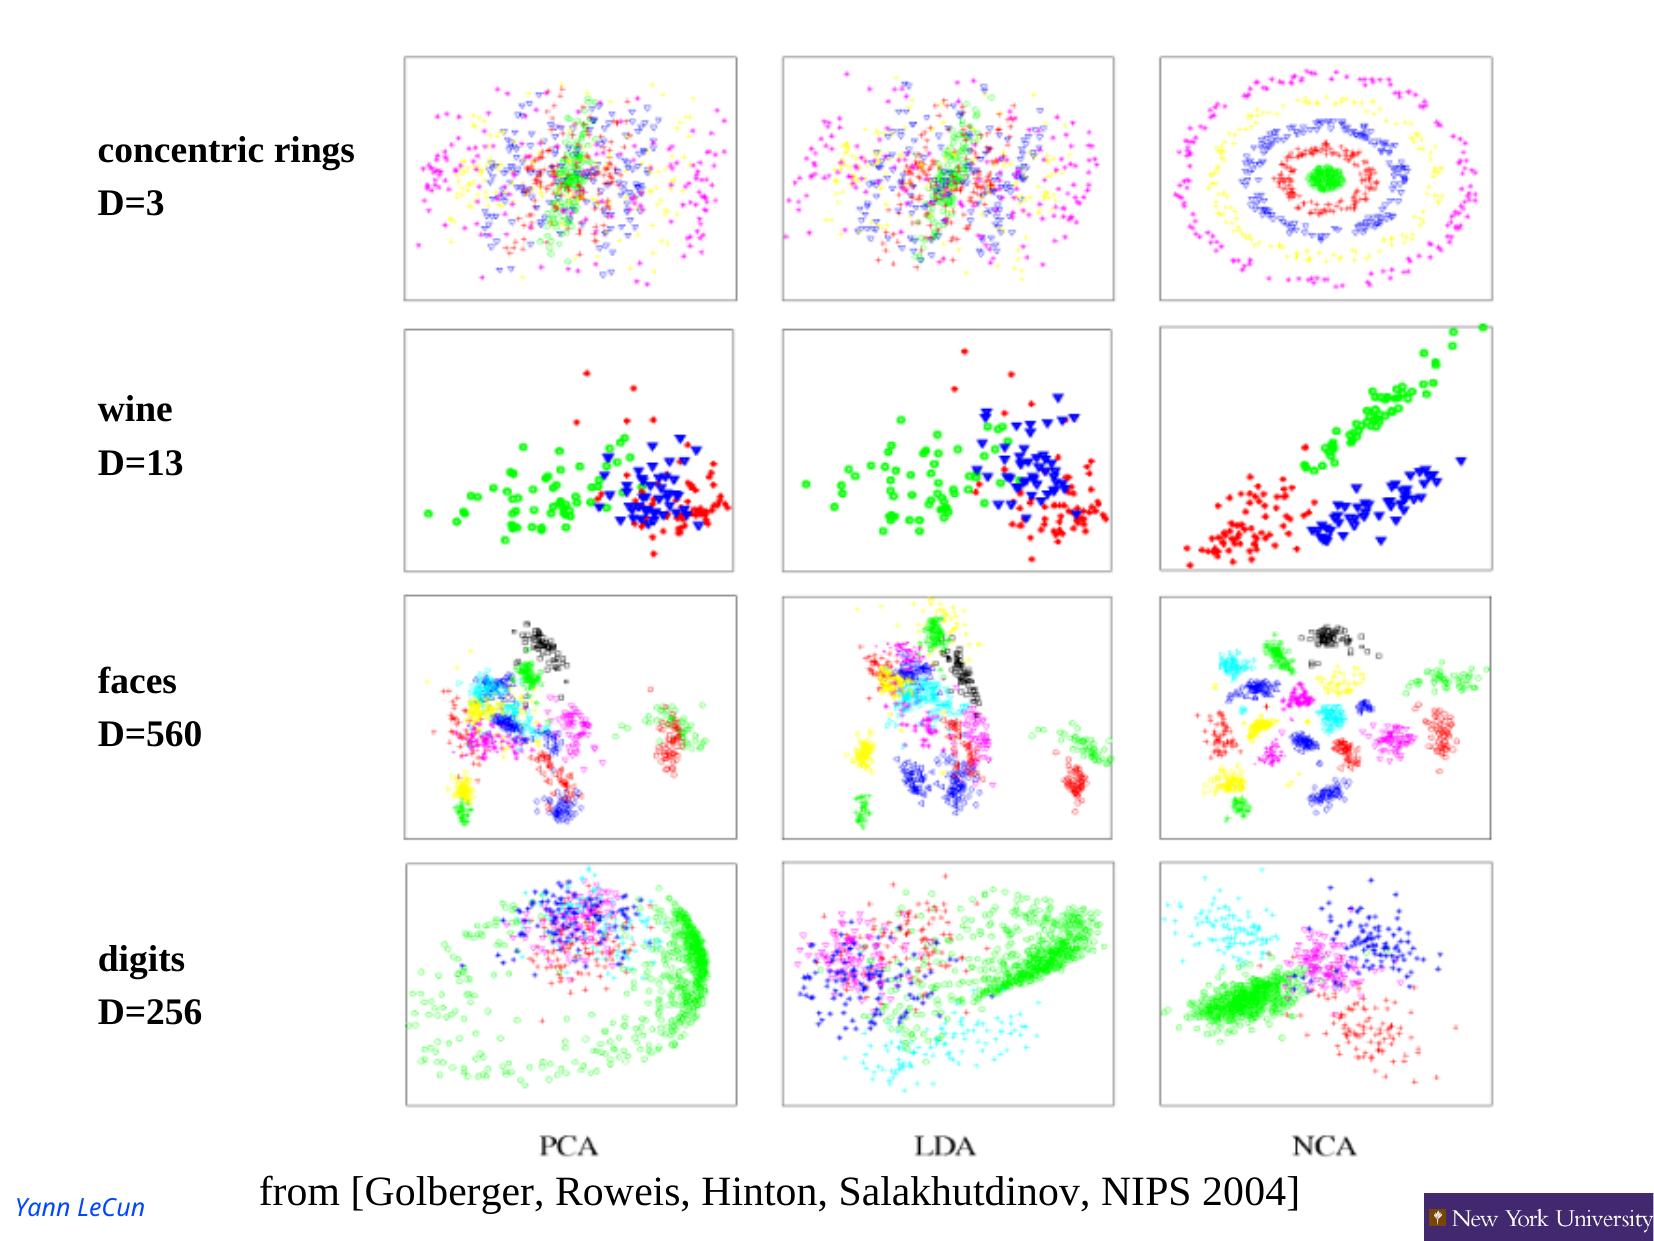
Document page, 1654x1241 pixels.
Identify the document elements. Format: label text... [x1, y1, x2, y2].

text_box faces D=560 [94, 657, 206, 774]
text_box from [Golberger, Roweis, Hinton, Salakhutdinov, NIPS 2004] [255, 1164, 1305, 1222]
text_box concentric rings D=3 [94, 125, 359, 242]
picture [389, 44, 1518, 1167]
text_box digits D=256 [94, 934, 206, 1051]
picture [1424, 1193, 1654, 1241]
text_box wine D=13 [94, 385, 187, 502]
